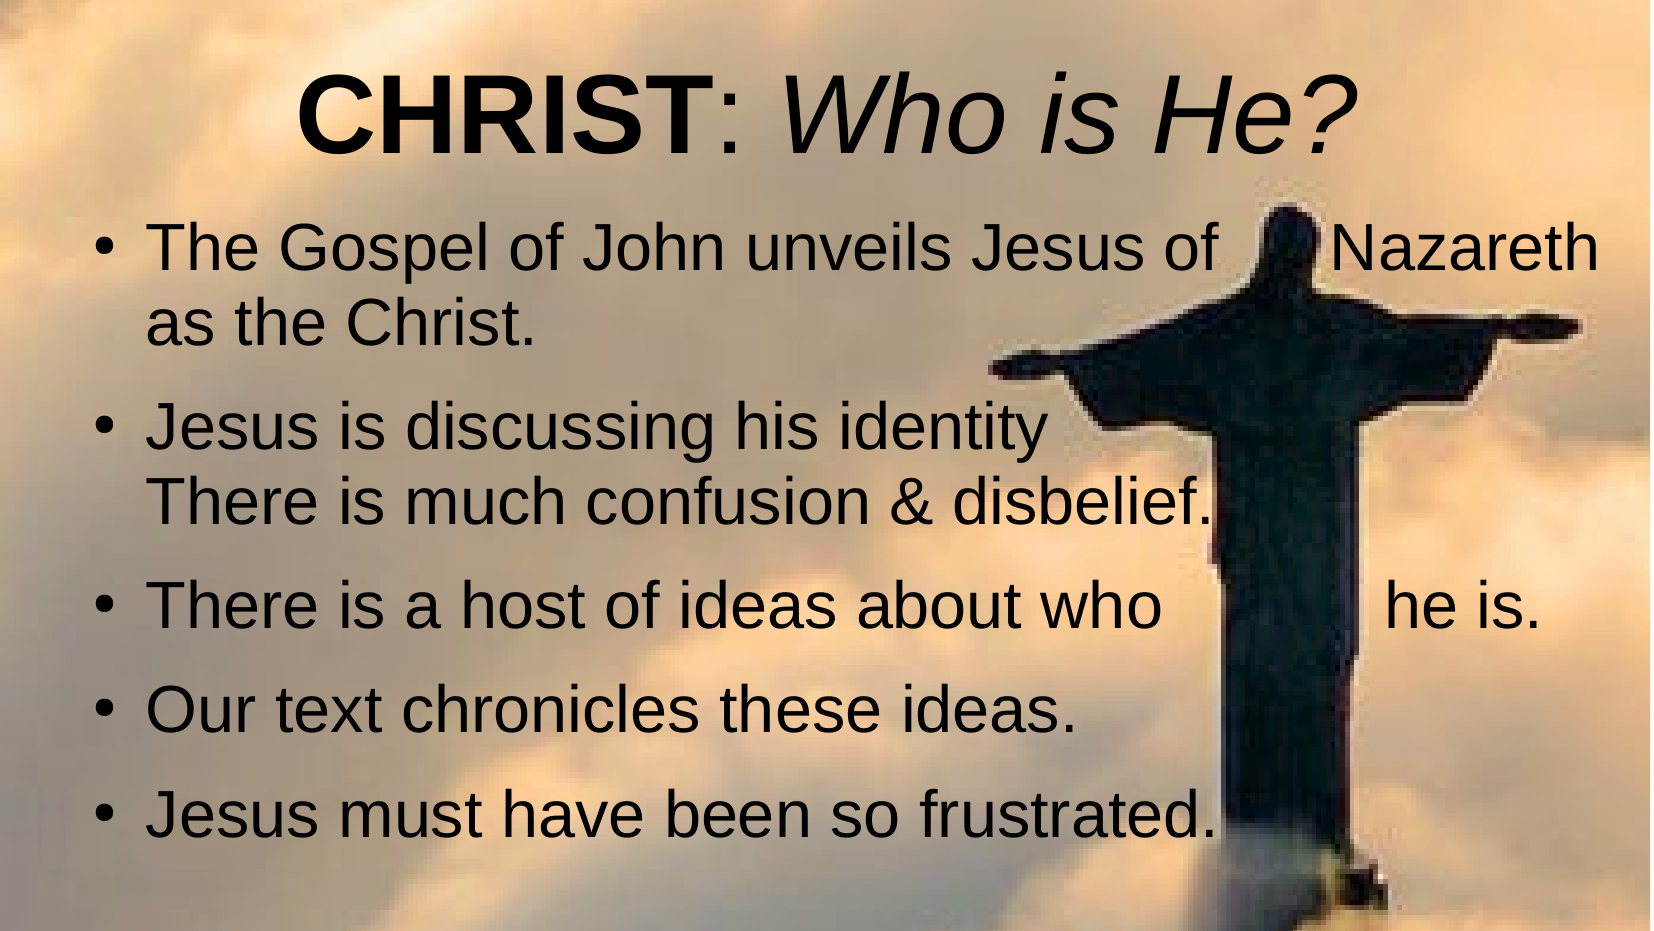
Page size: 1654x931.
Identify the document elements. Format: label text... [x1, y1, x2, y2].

title CHRIST: Who is He? [82, 37, 1571, 193]
list The Gospel of John unveils Jesus of Nazareth as the Christ. Jesus is discussing his identity There is much confusion & disbelief. There is a host of ideas about who he is. Our text chronicles these ideas. Jesus must have been so frustrated. [75, 210, 1621, 893]
picture [0, 0, 1651, 931]
